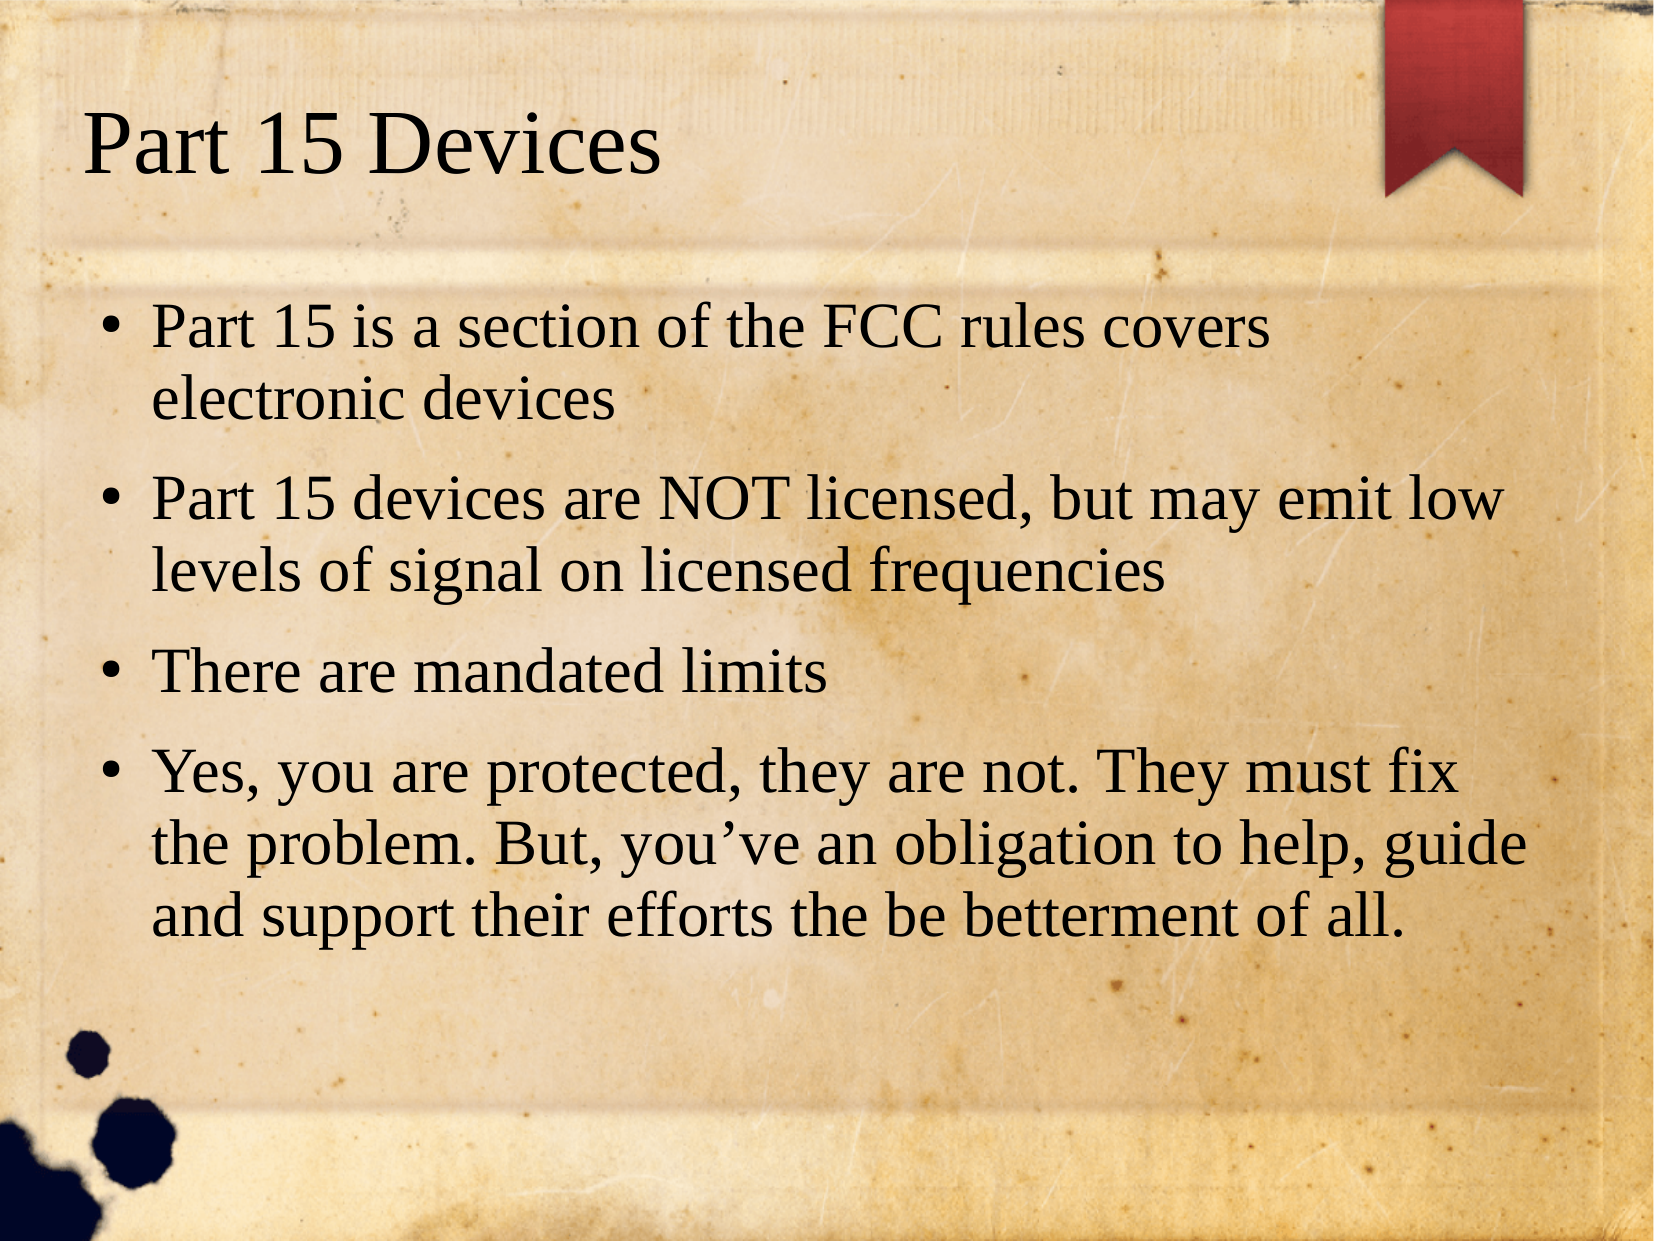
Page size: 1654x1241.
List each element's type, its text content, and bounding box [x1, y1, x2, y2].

list Part 15 is a section of the FCC rules covers electronic devices Part 15 devices are NOT licensed, but may emit low levels of signal on licensed frequencies There are mandated limits Yes, you are protected, they are not. They must fix the problem. But, you’ve an obligation to help, guide and support their efforts the be betterment of all. [82, 290, 1538, 1010]
title Part 15 Devices [82, 49, 1347, 237]
picture [0, 0, 1654, 1241]
